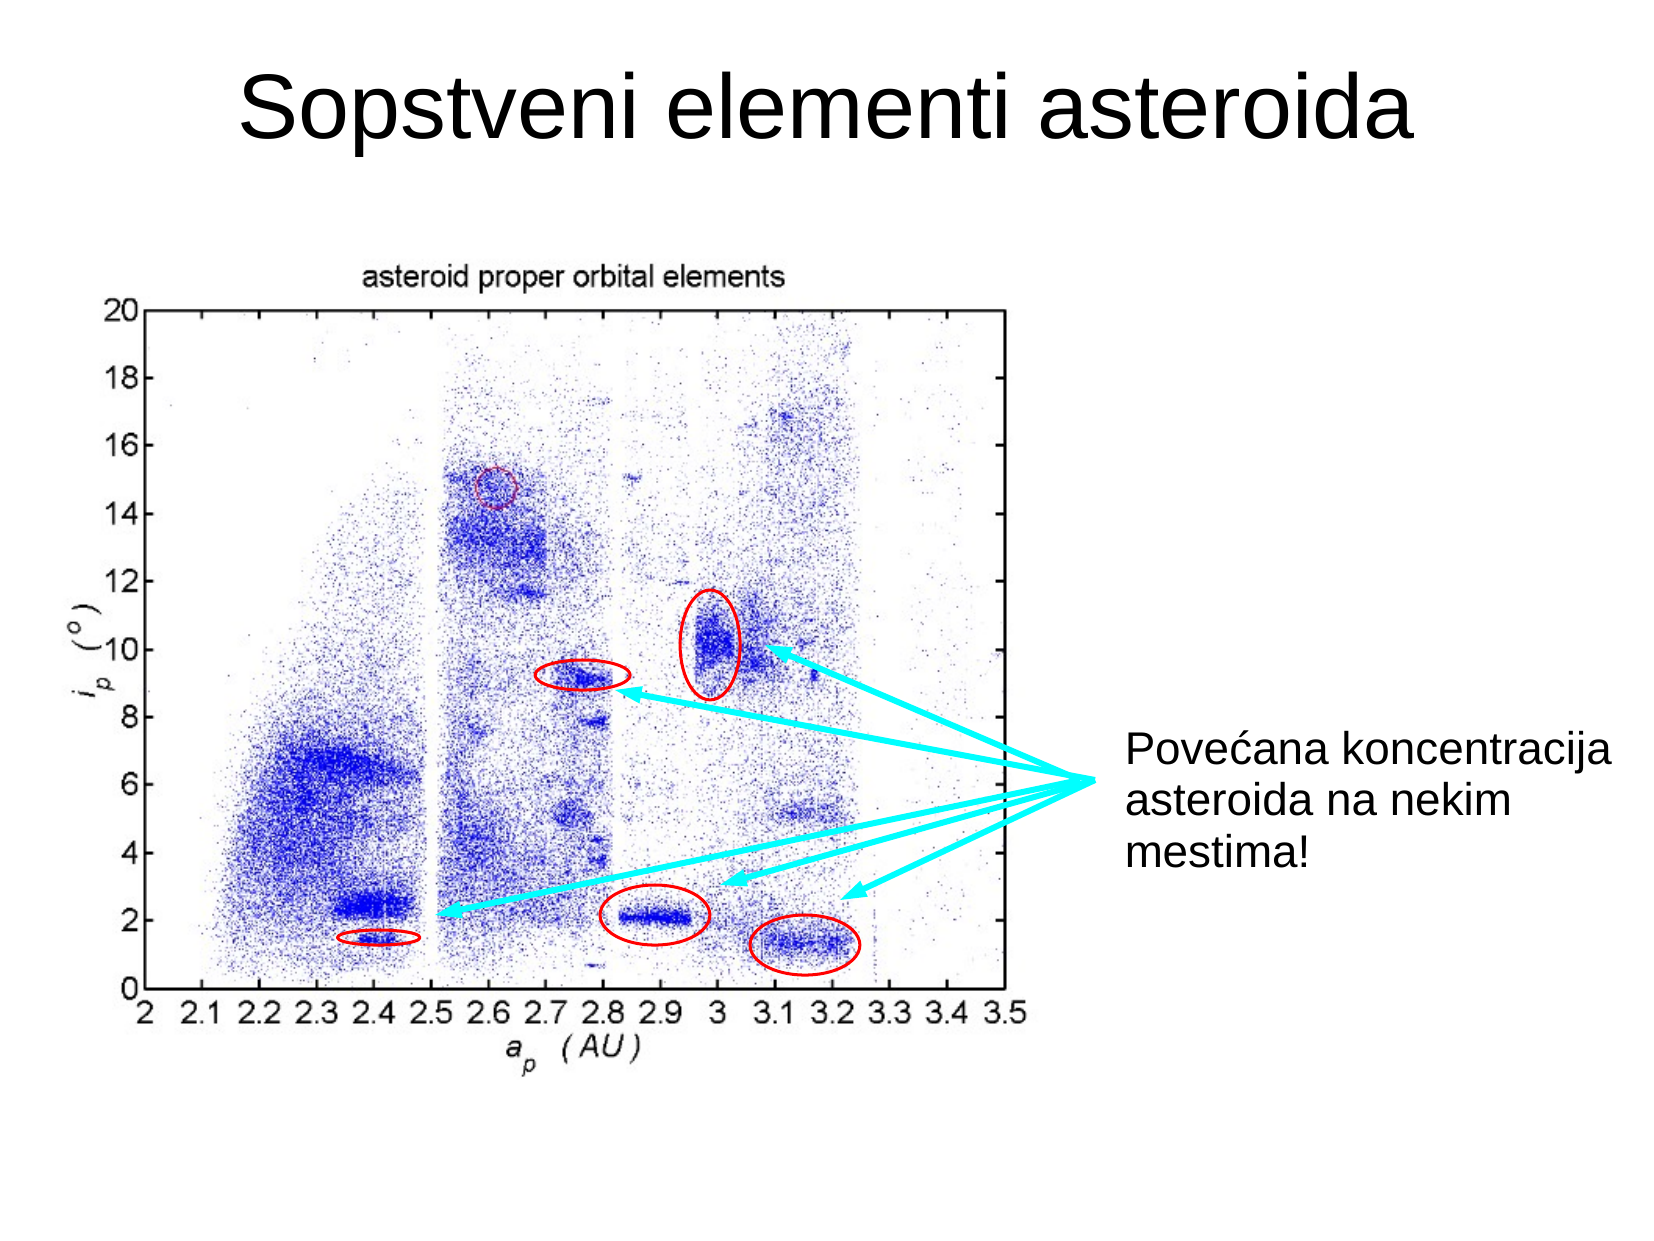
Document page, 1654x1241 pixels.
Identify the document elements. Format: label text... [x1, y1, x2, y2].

picture [0, 247, 1111, 1081]
text_box Povećana koncentracija asteroida na nekim mestima! [1110, 715, 1636, 885]
title Sopstveni elementi asteroida [82, 49, 1571, 166]
